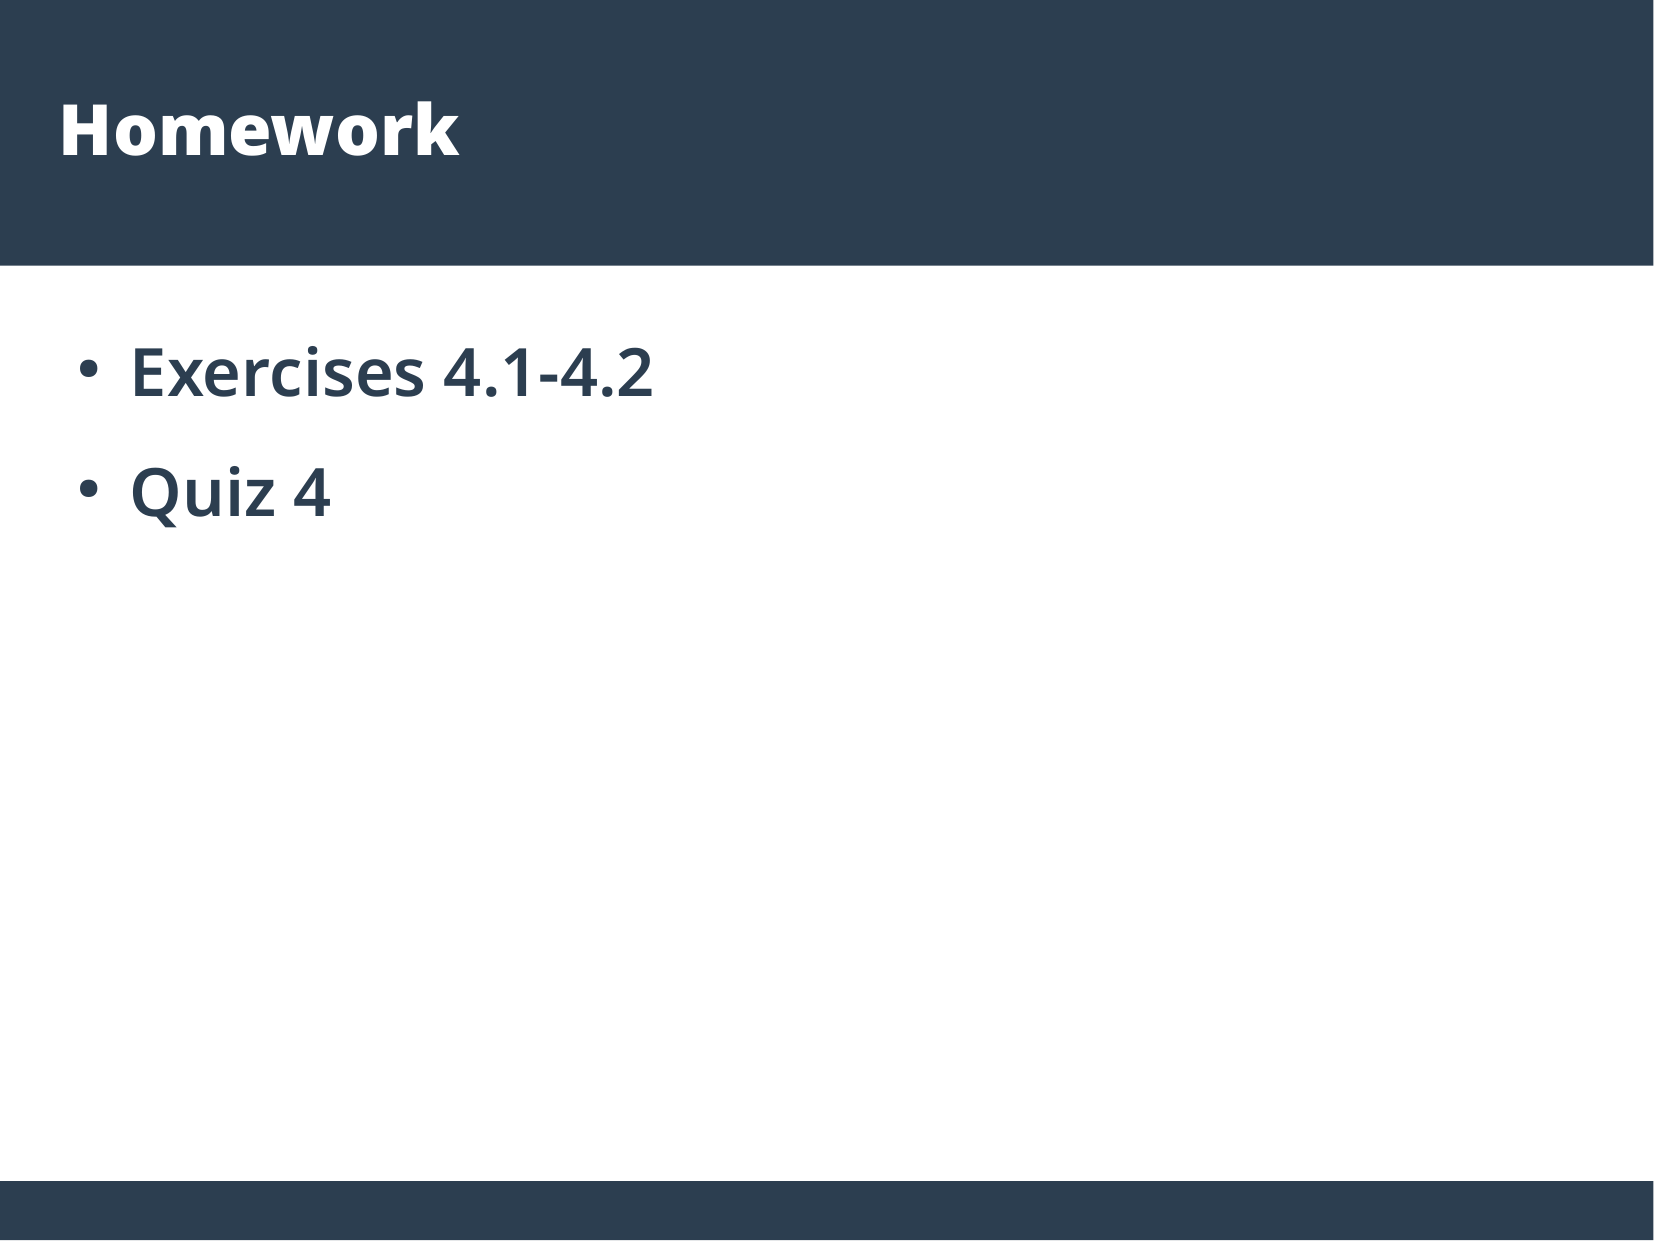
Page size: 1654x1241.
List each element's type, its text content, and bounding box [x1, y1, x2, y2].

title Homework [59, 49, 1595, 207]
list Exercises 4.1-4.2 Quiz 4 [59, 324, 1595, 1152]
